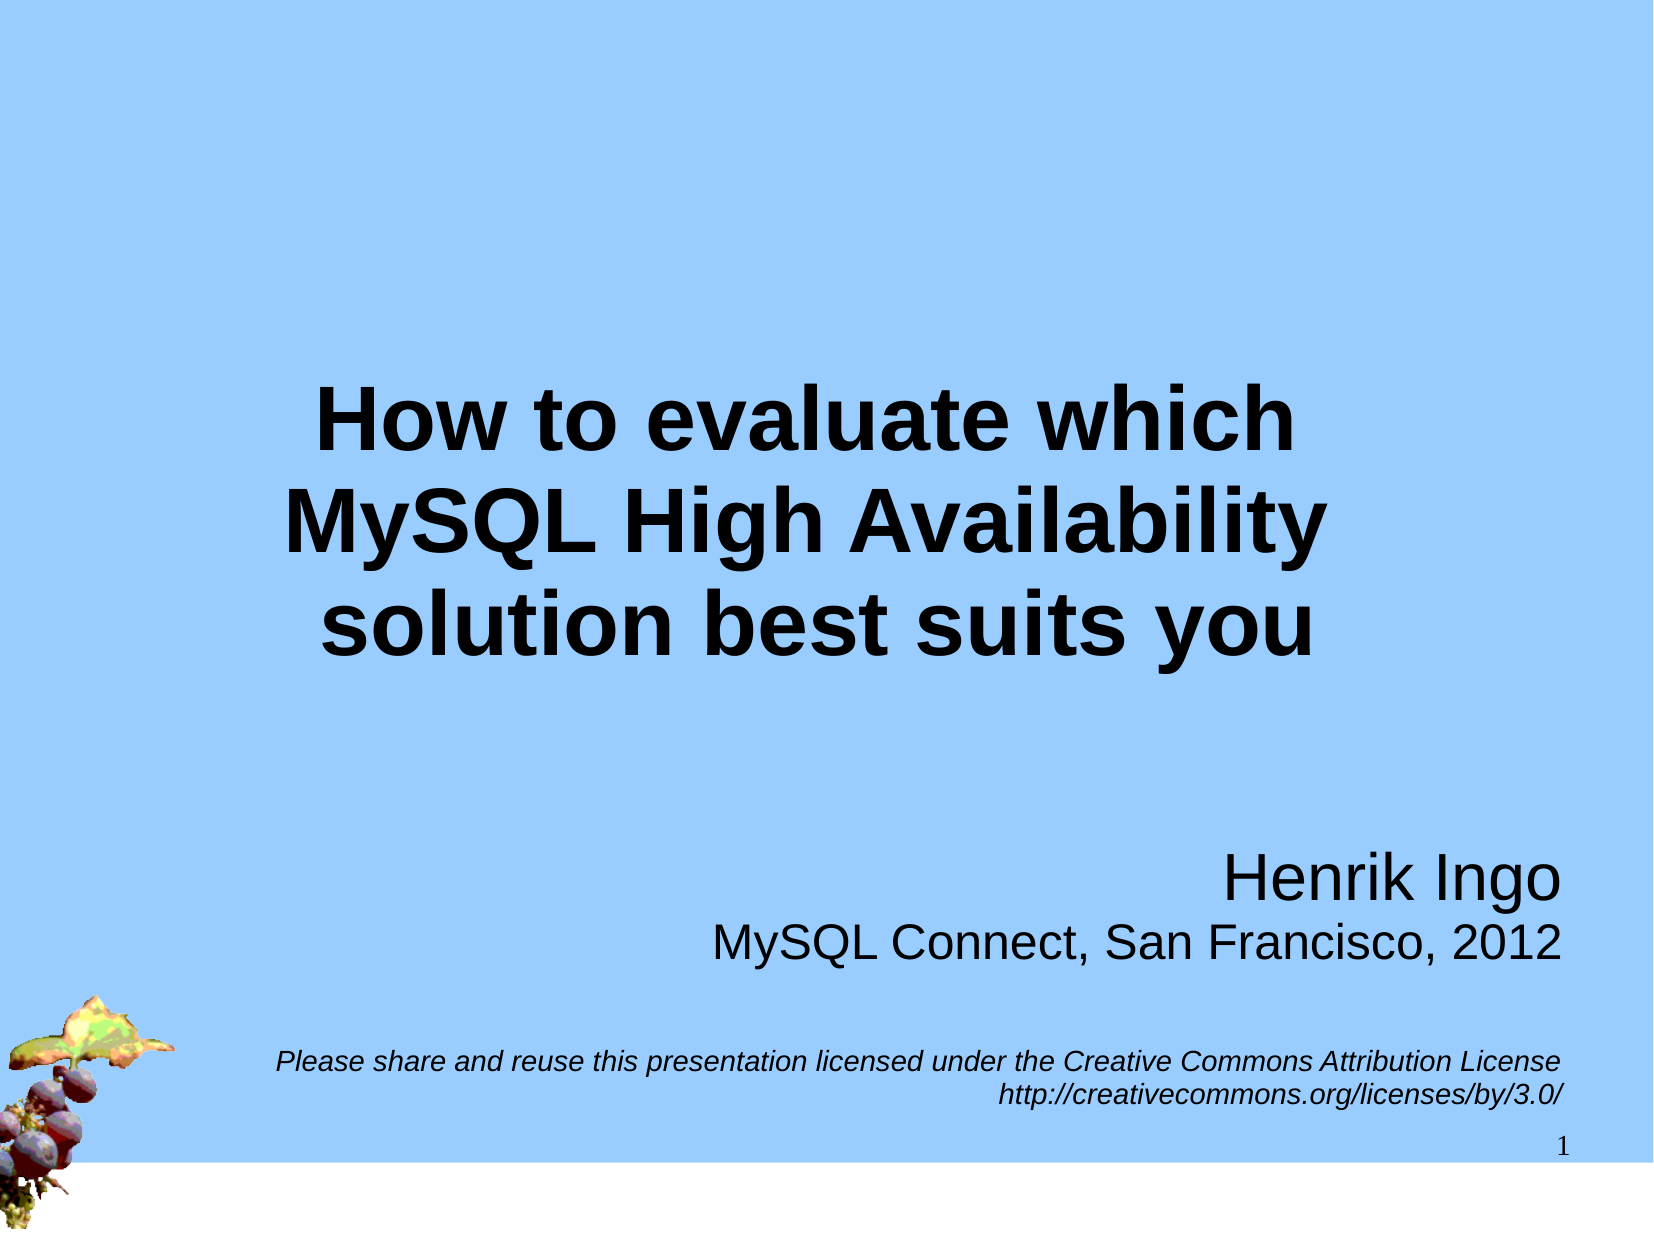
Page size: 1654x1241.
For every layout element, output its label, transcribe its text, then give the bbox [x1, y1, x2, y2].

picture [0, 990, 188, 1229]
subtitle Henrik Ingo MySQL Connect, San Francisco, 2012 Please share and reuse this presentation licensed under the Creative Commons Attribution License http://creativecommons.org/licenses/by/3.0/ [75, 787, 1564, 1163]
title How to evaluate which MySQL High Availability solution best suits you [75, 367, 1564, 676]
